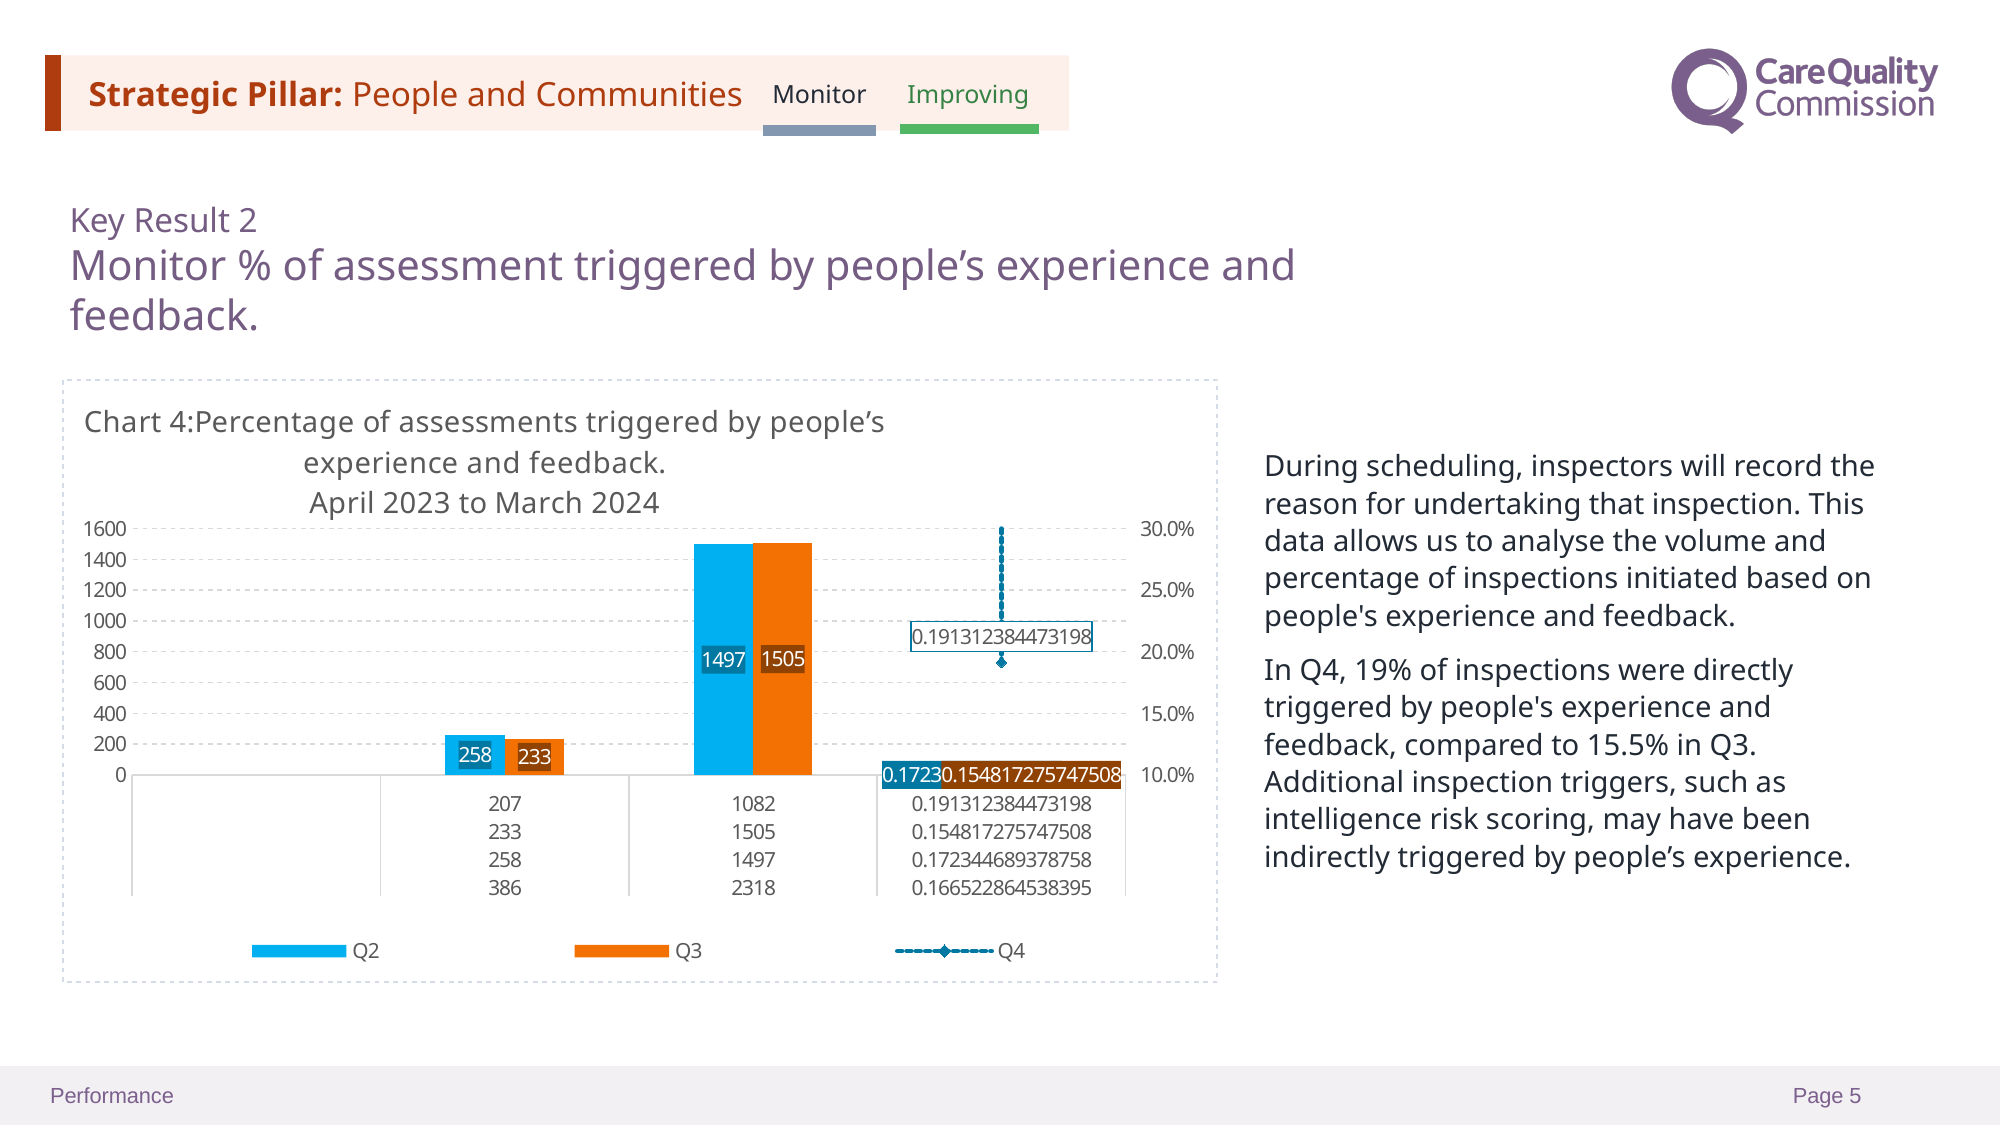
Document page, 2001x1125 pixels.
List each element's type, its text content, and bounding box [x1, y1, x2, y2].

picture [1671, 48, 1939, 134]
text_box Strategic Pillar: People and Communities [73, 65, 819, 122]
title Key Result 2 Monitor % of assessment triggered by people’s experience and feedback. [54, 191, 1325, 348]
chart [62, 379, 1218, 983]
text_box Performance [35, 1073, 218, 1117]
text_box Monitor [745, 70, 877, 116]
text_box [45, 55, 1069, 136]
text_box Page 5 [1777, 1073, 1961, 1117]
text_box [0, 1066, 2000, 1125]
text_box Improving [877, 70, 1060, 116]
text_box During scheduling, inspectors will record the reason for undertaking that inspection. This data allows us to analyse the volume and percentage of inspections initiated based on people's experience and feedback. In Q4, 19% of inspections were directly triggered by people's experience and feedback, compared to 15.5% in Q3. Additional inspection triggers, such as intelligence risk scoring, may have been indirectly triggered by people’s experience. [1249, 437, 1918, 860]
